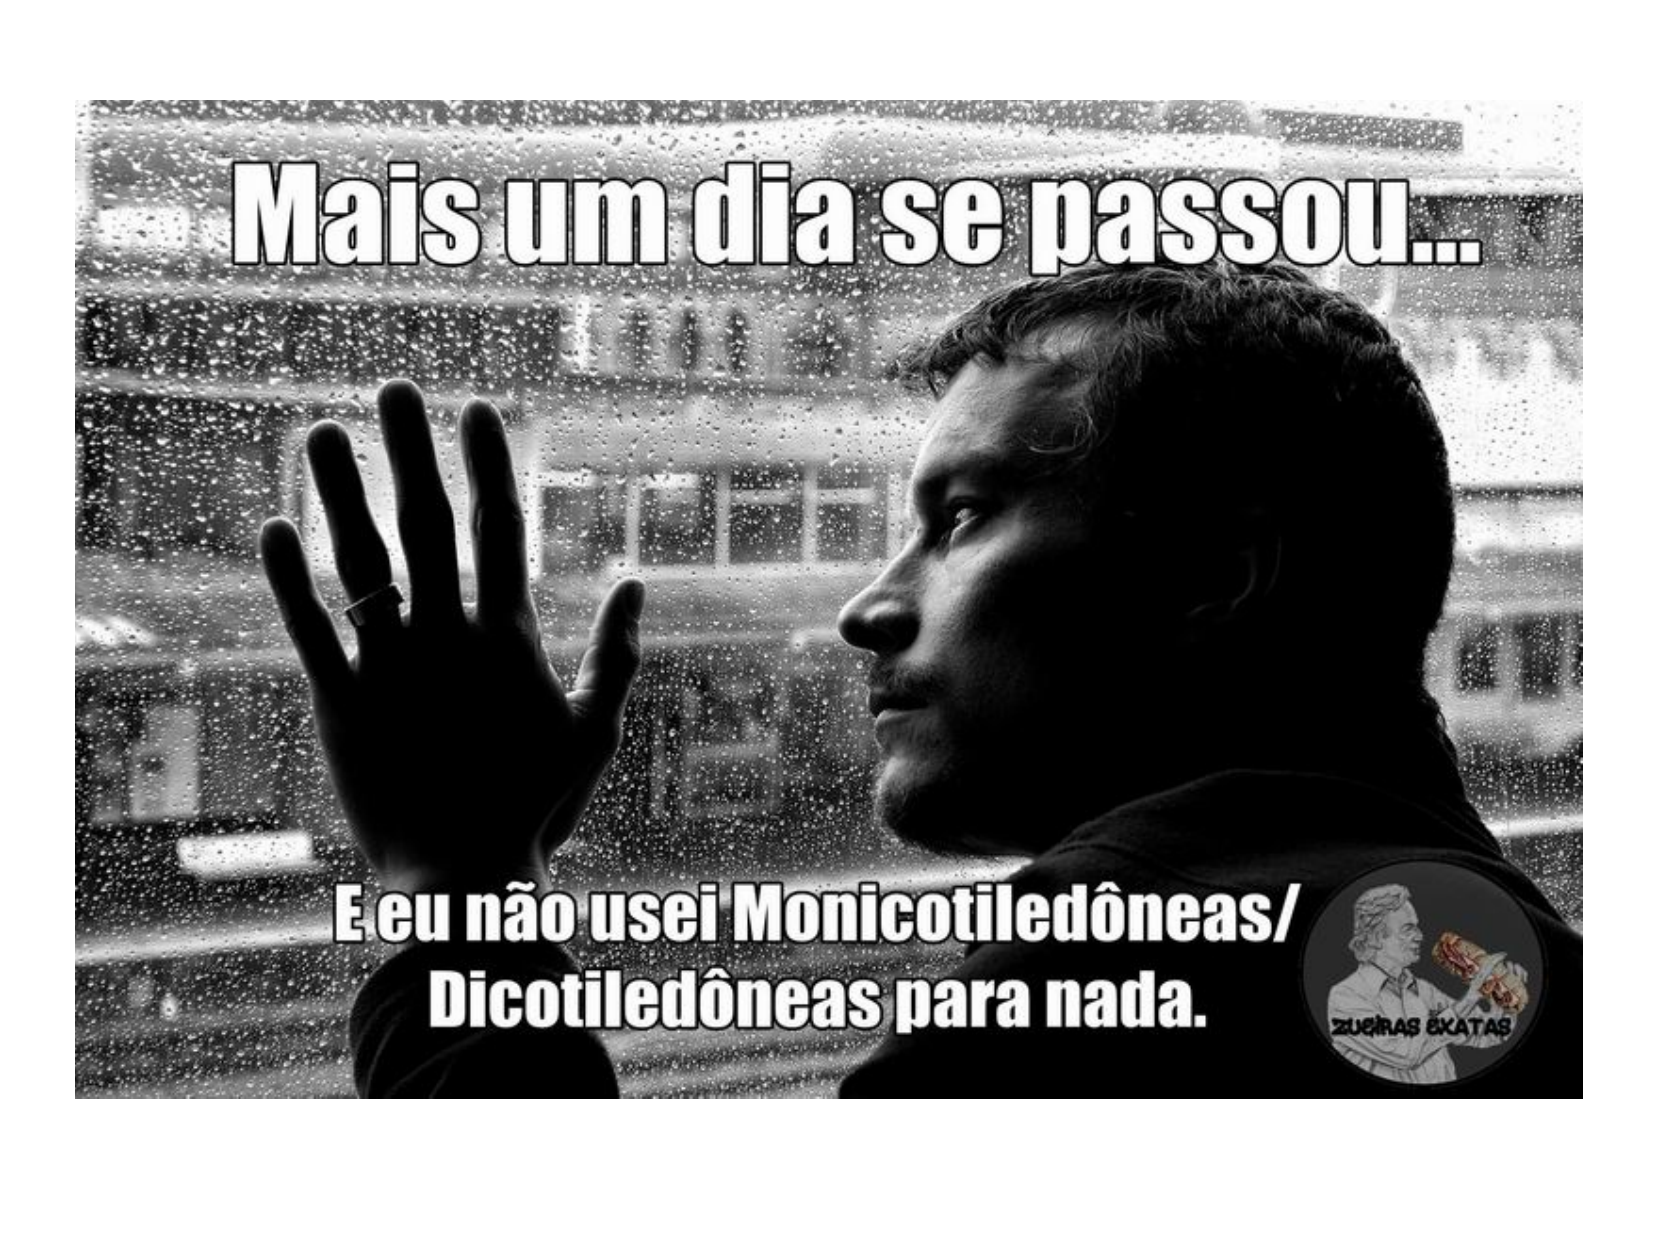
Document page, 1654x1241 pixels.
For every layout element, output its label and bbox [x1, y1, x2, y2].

picture [75, 100, 1583, 1099]
